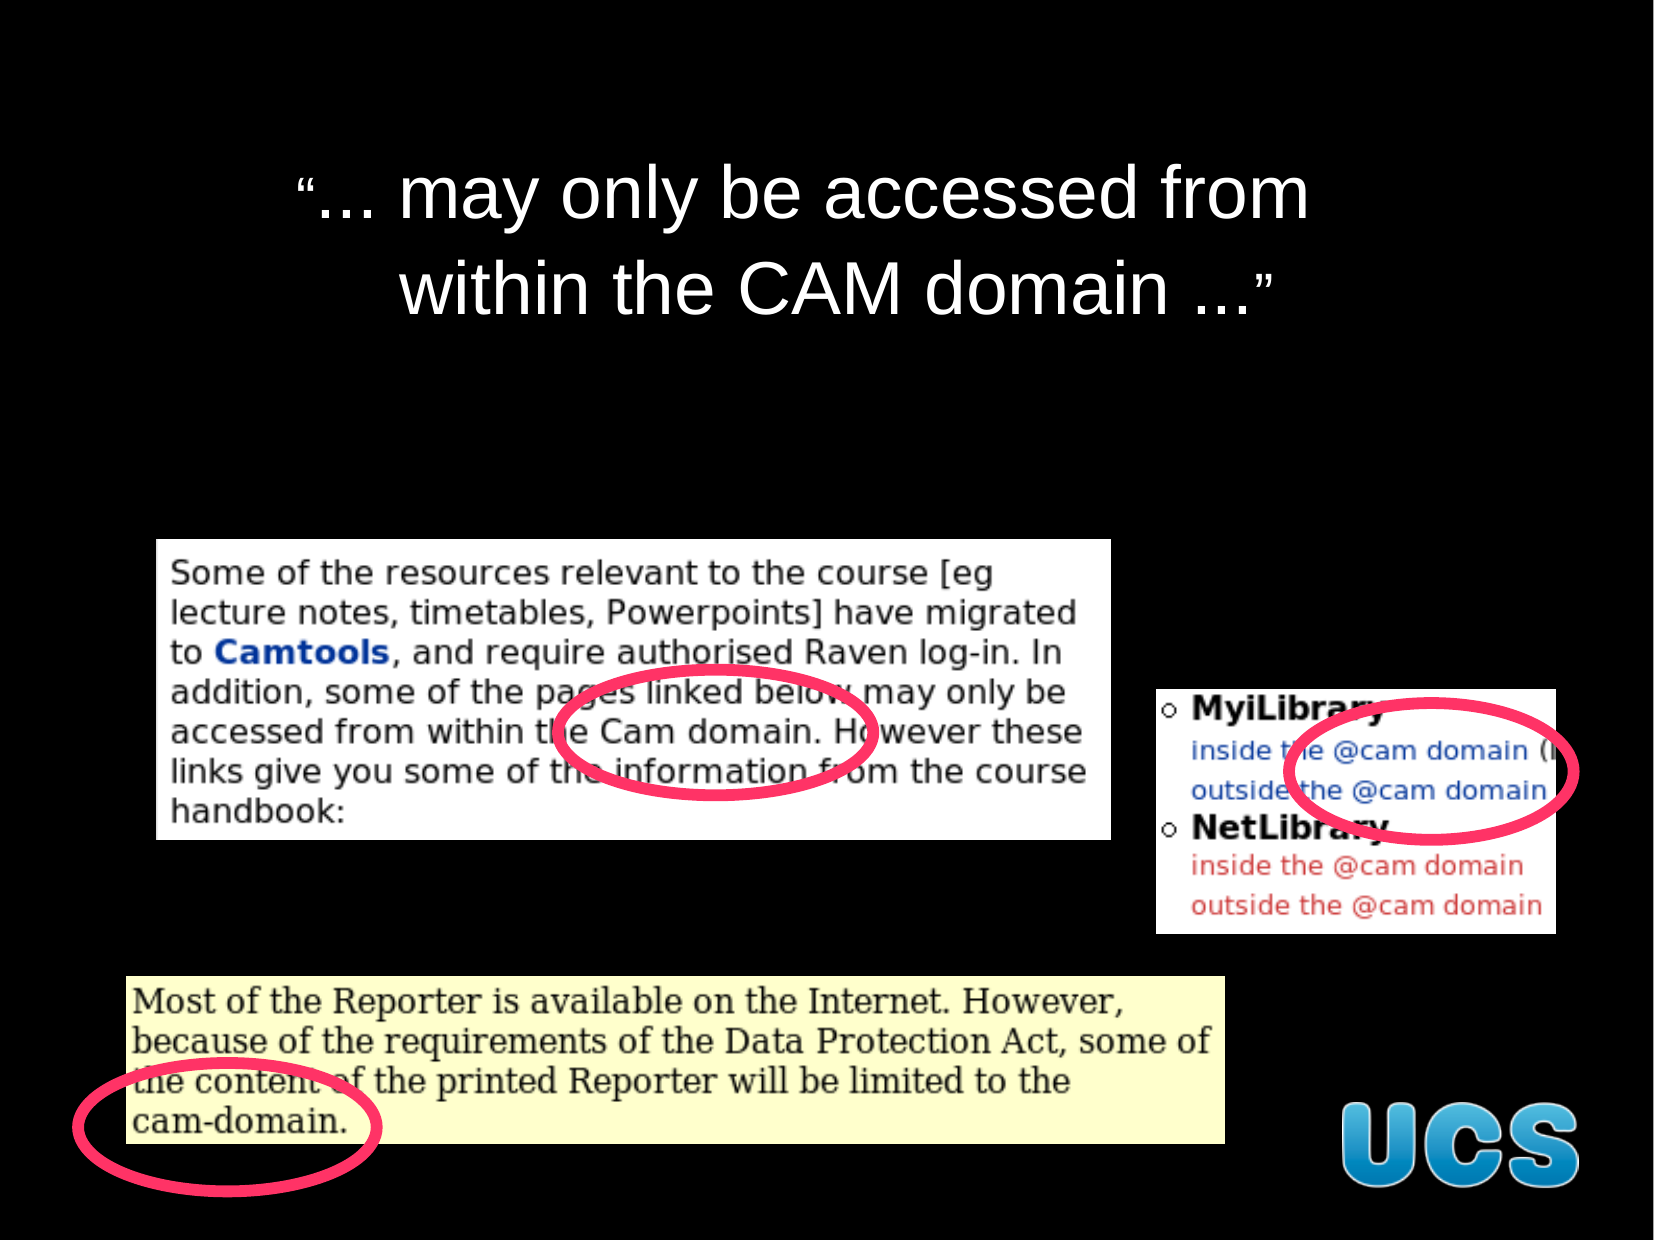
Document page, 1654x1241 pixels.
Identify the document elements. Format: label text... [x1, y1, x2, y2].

picture [1342, 1102, 1579, 1190]
picture [1295, 709, 1556, 833]
picture [126, 976, 1225, 1144]
picture [126, 1069, 370, 1144]
picture [1156, 689, 1556, 934]
text_box “... may only be accessed from within the CAM domain ...” [290, 145, 1318, 392]
picture [156, 539, 1111, 840]
